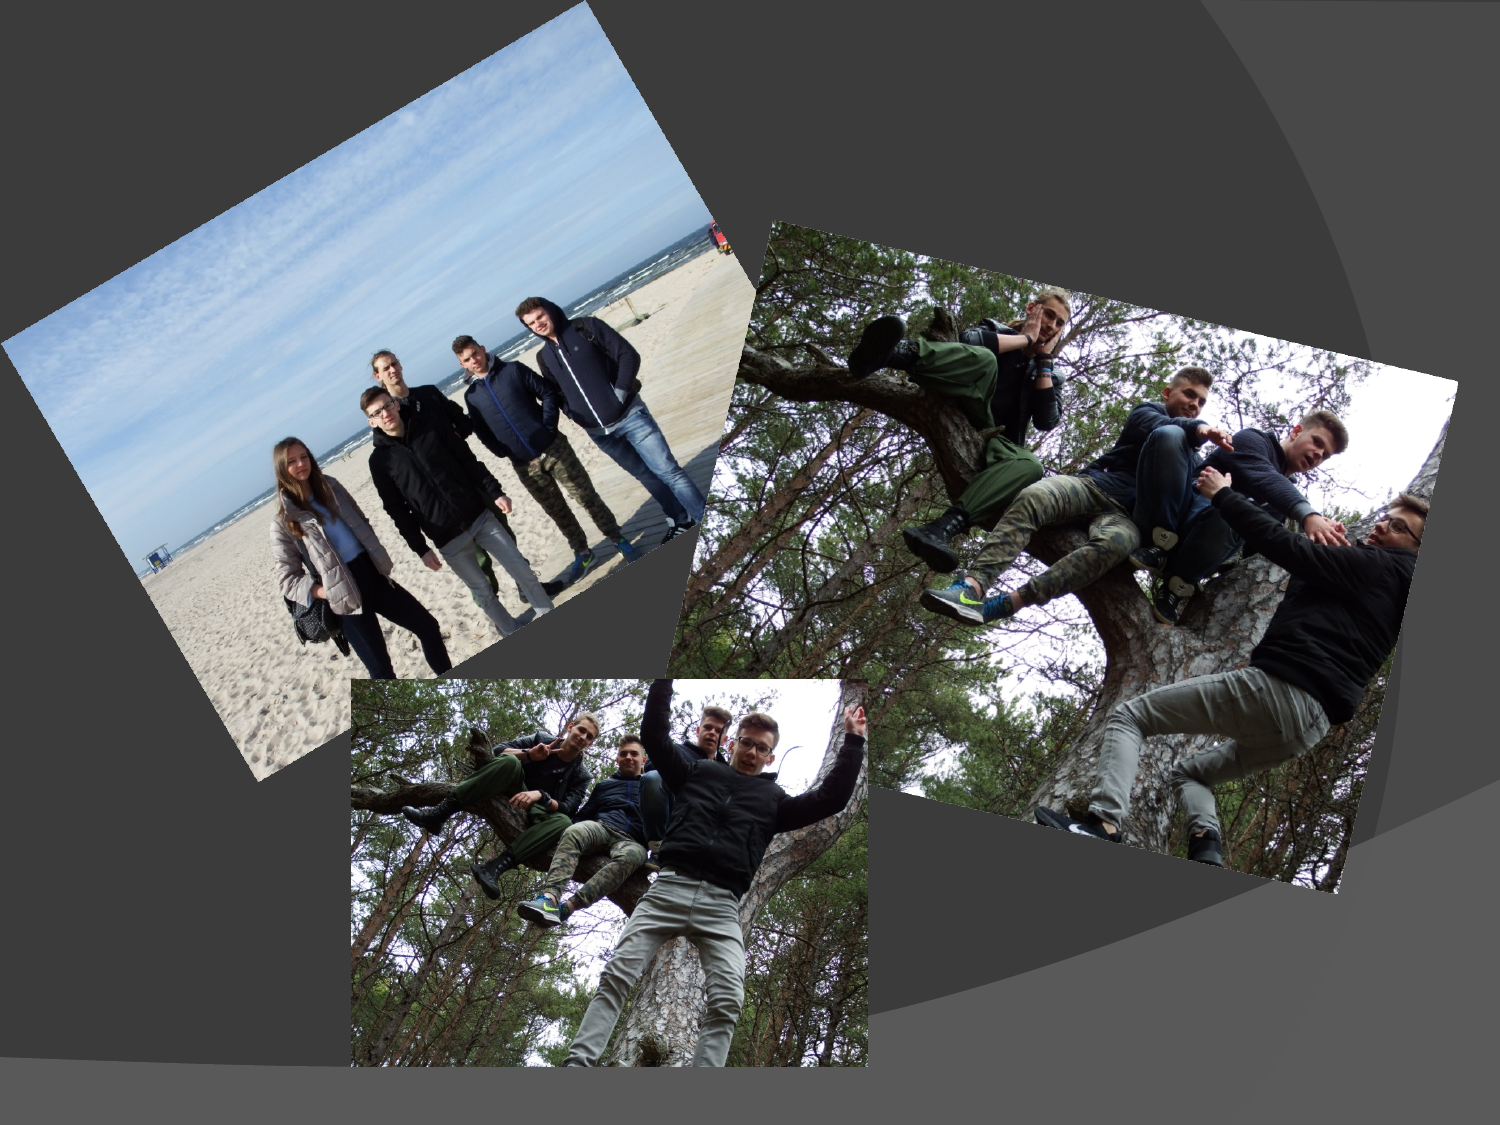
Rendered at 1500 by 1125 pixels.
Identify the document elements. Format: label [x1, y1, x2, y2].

title [612, 45, 1300, 233]
picture [0, 0, 1458, 1067]
title [75, 45, 506, 233]
